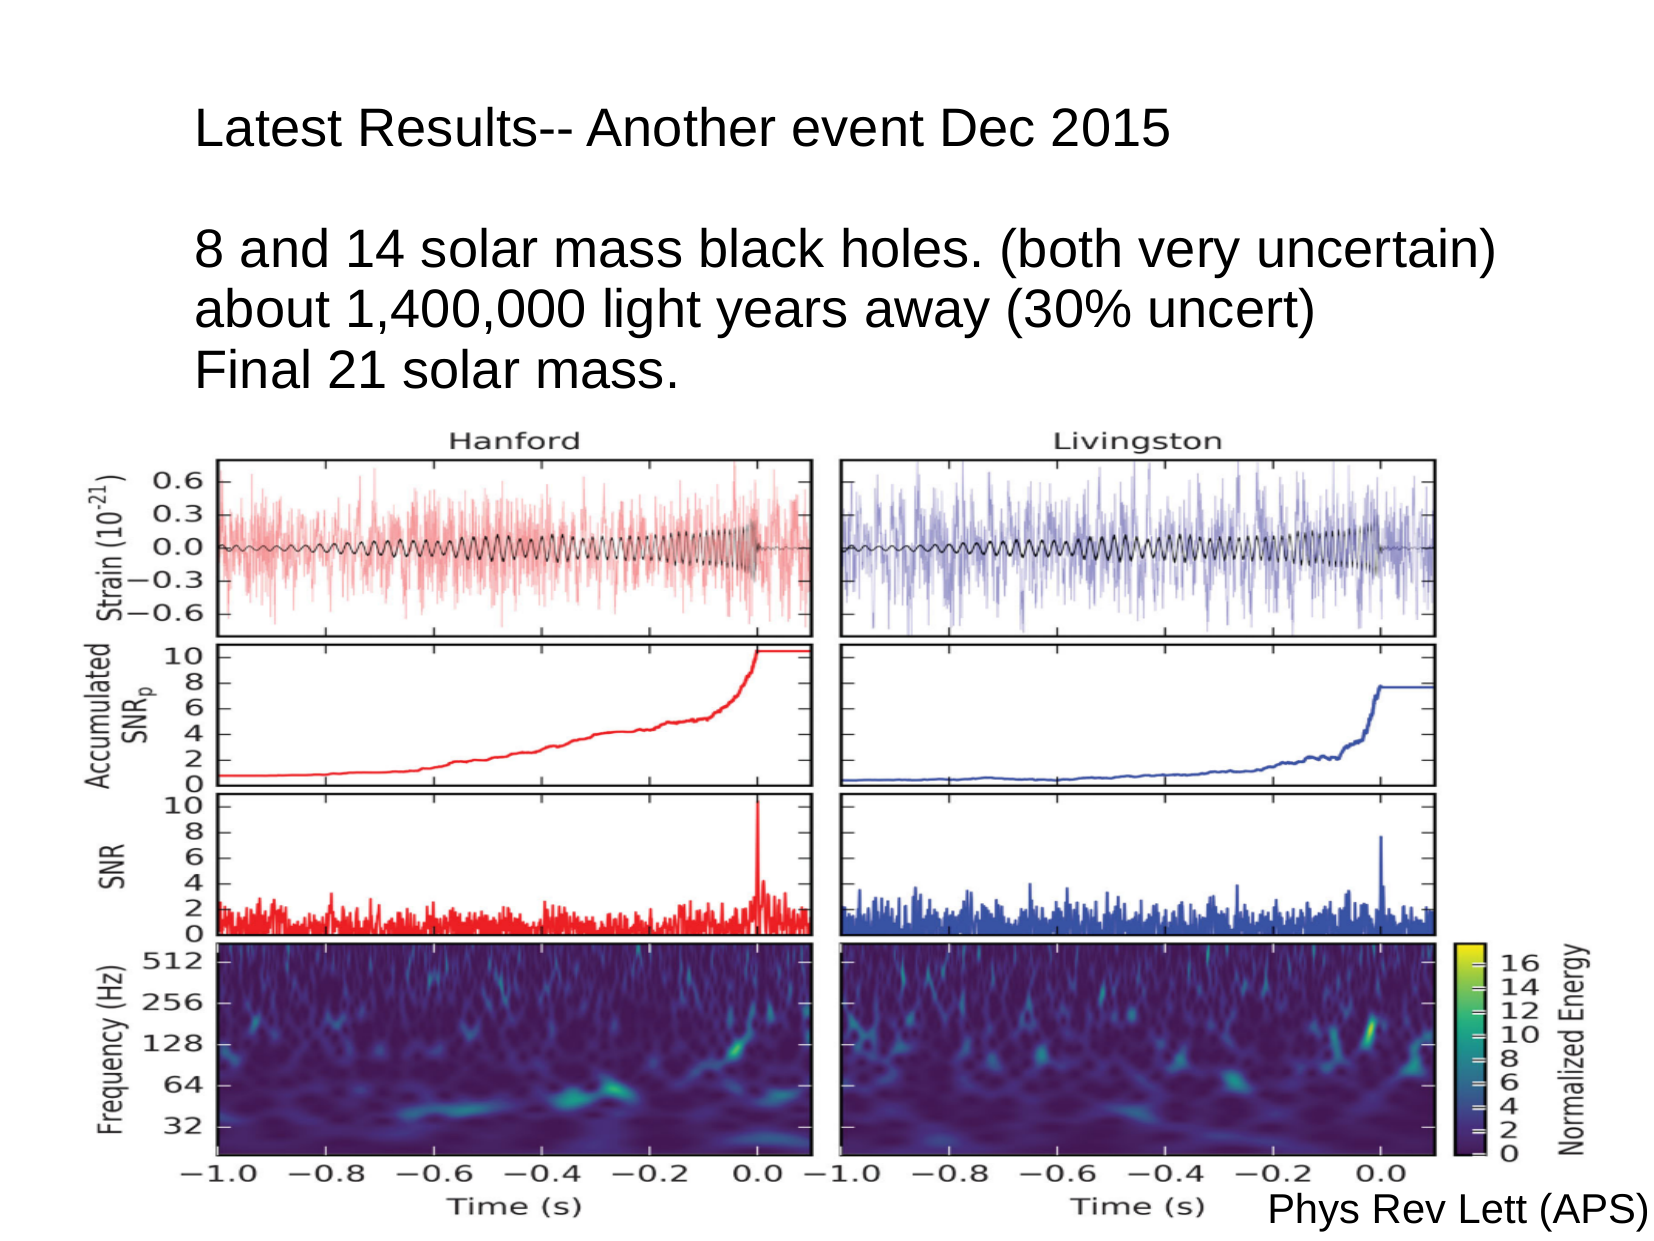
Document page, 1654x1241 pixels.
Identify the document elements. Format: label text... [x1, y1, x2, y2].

picture [75, 422, 1621, 1241]
text_box Latest Results-- Another event Dec 2015 8 and 14 solar mass black holes. (both very uncertain) about 1,400,000 light years away (30% uncert) Final 21 solar mass. [180, 90, 1514, 408]
text_box Phys Rev Lett (APS) [1252, 1178, 1654, 1241]
